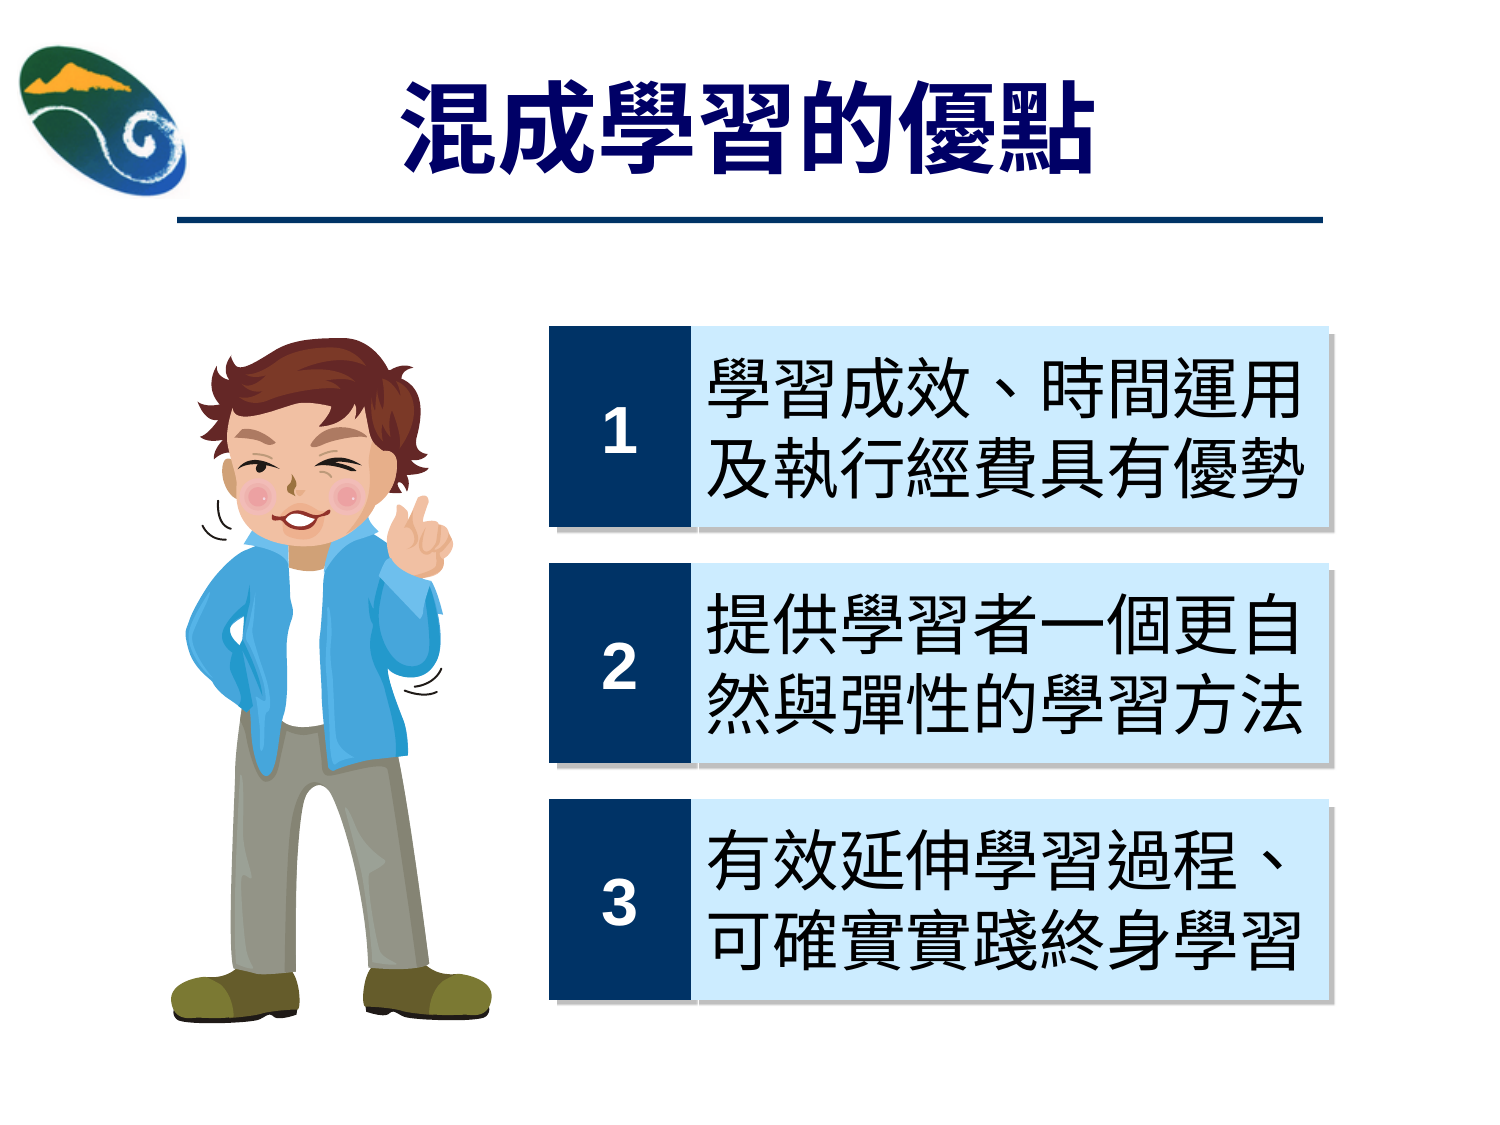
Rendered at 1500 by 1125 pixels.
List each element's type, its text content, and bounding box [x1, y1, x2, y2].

text_box 混成學習的優點 [190, 55, 1385, 196]
picture [17, 42, 190, 199]
picture [171, 338, 492, 1024]
text_box 1 [549, 326, 691, 527]
text_box 3 [549, 799, 691, 1000]
text_box 提供學習者一個更自 然與彈性的學習方法 [691, 563, 1329, 763]
text_box 2 [549, 563, 691, 763]
text_box 學習成效、時間運用 及執行經費具有優勢 [691, 326, 1329, 527]
text_box 有效延伸學習過程、 可確實實踐終身學習 [691, 799, 1329, 1000]
